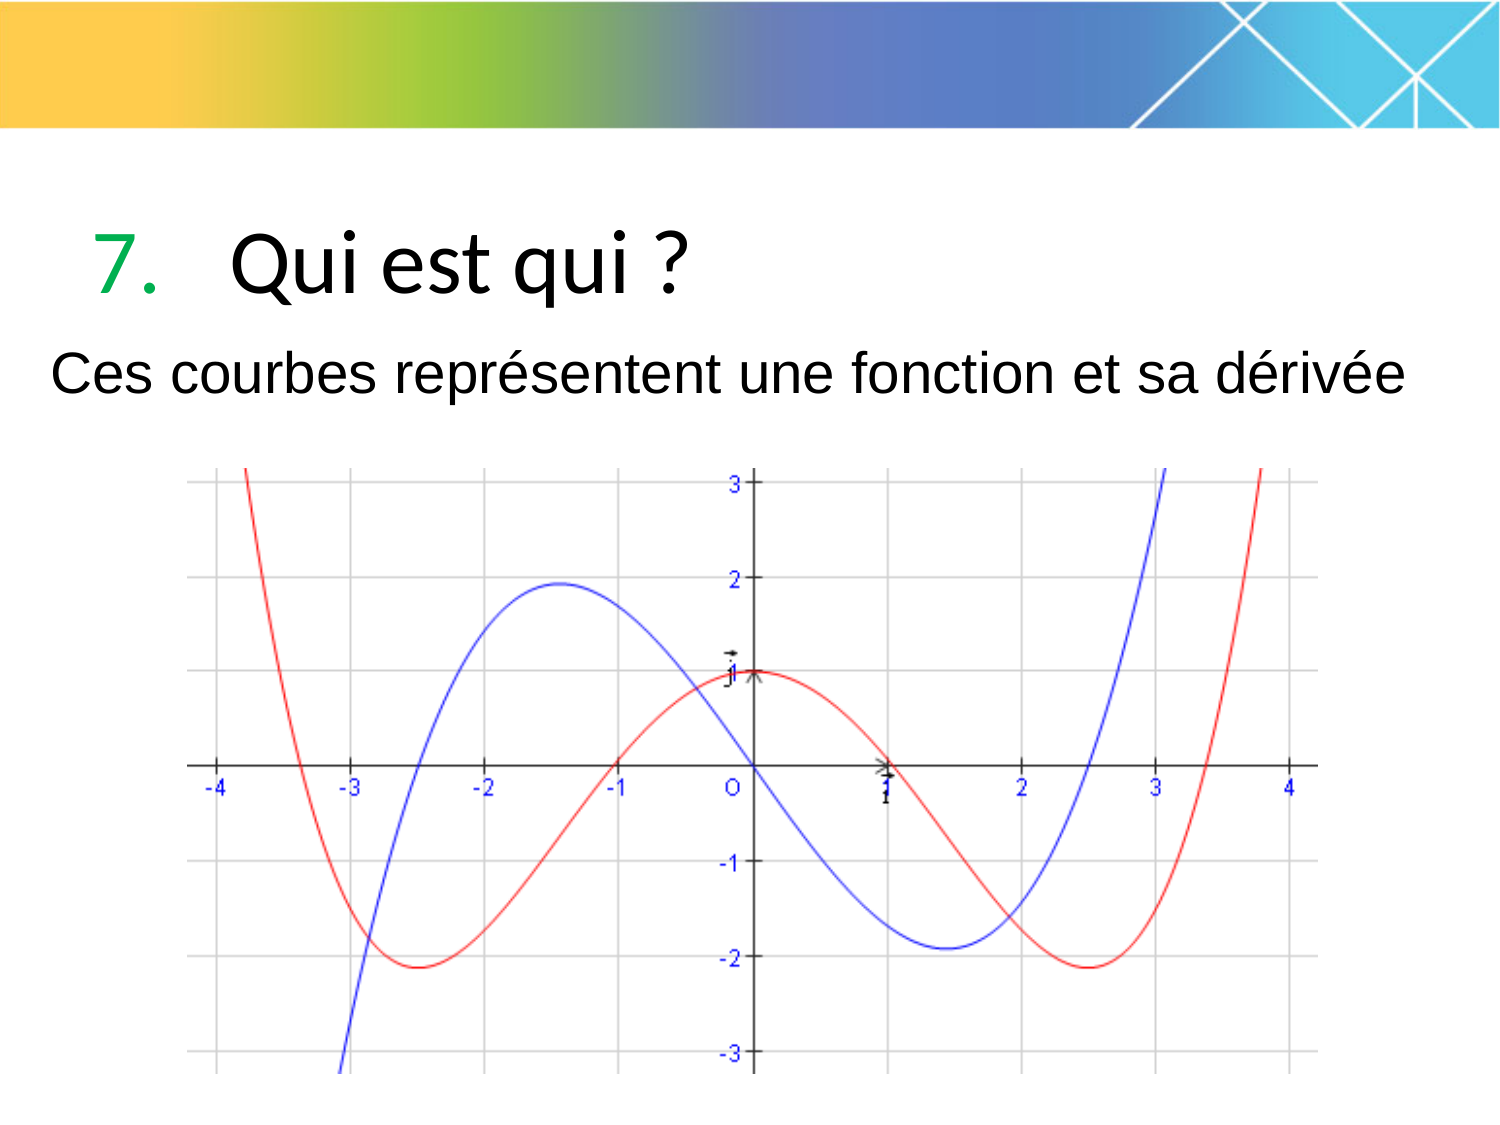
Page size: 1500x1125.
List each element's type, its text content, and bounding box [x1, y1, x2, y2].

title Qui est qui ? [76, 164, 1500, 351]
text_box Ces courbes représentent une fonction et sa dérivée [35, 328, 1470, 414]
picture [187, 468, 1318, 1074]
